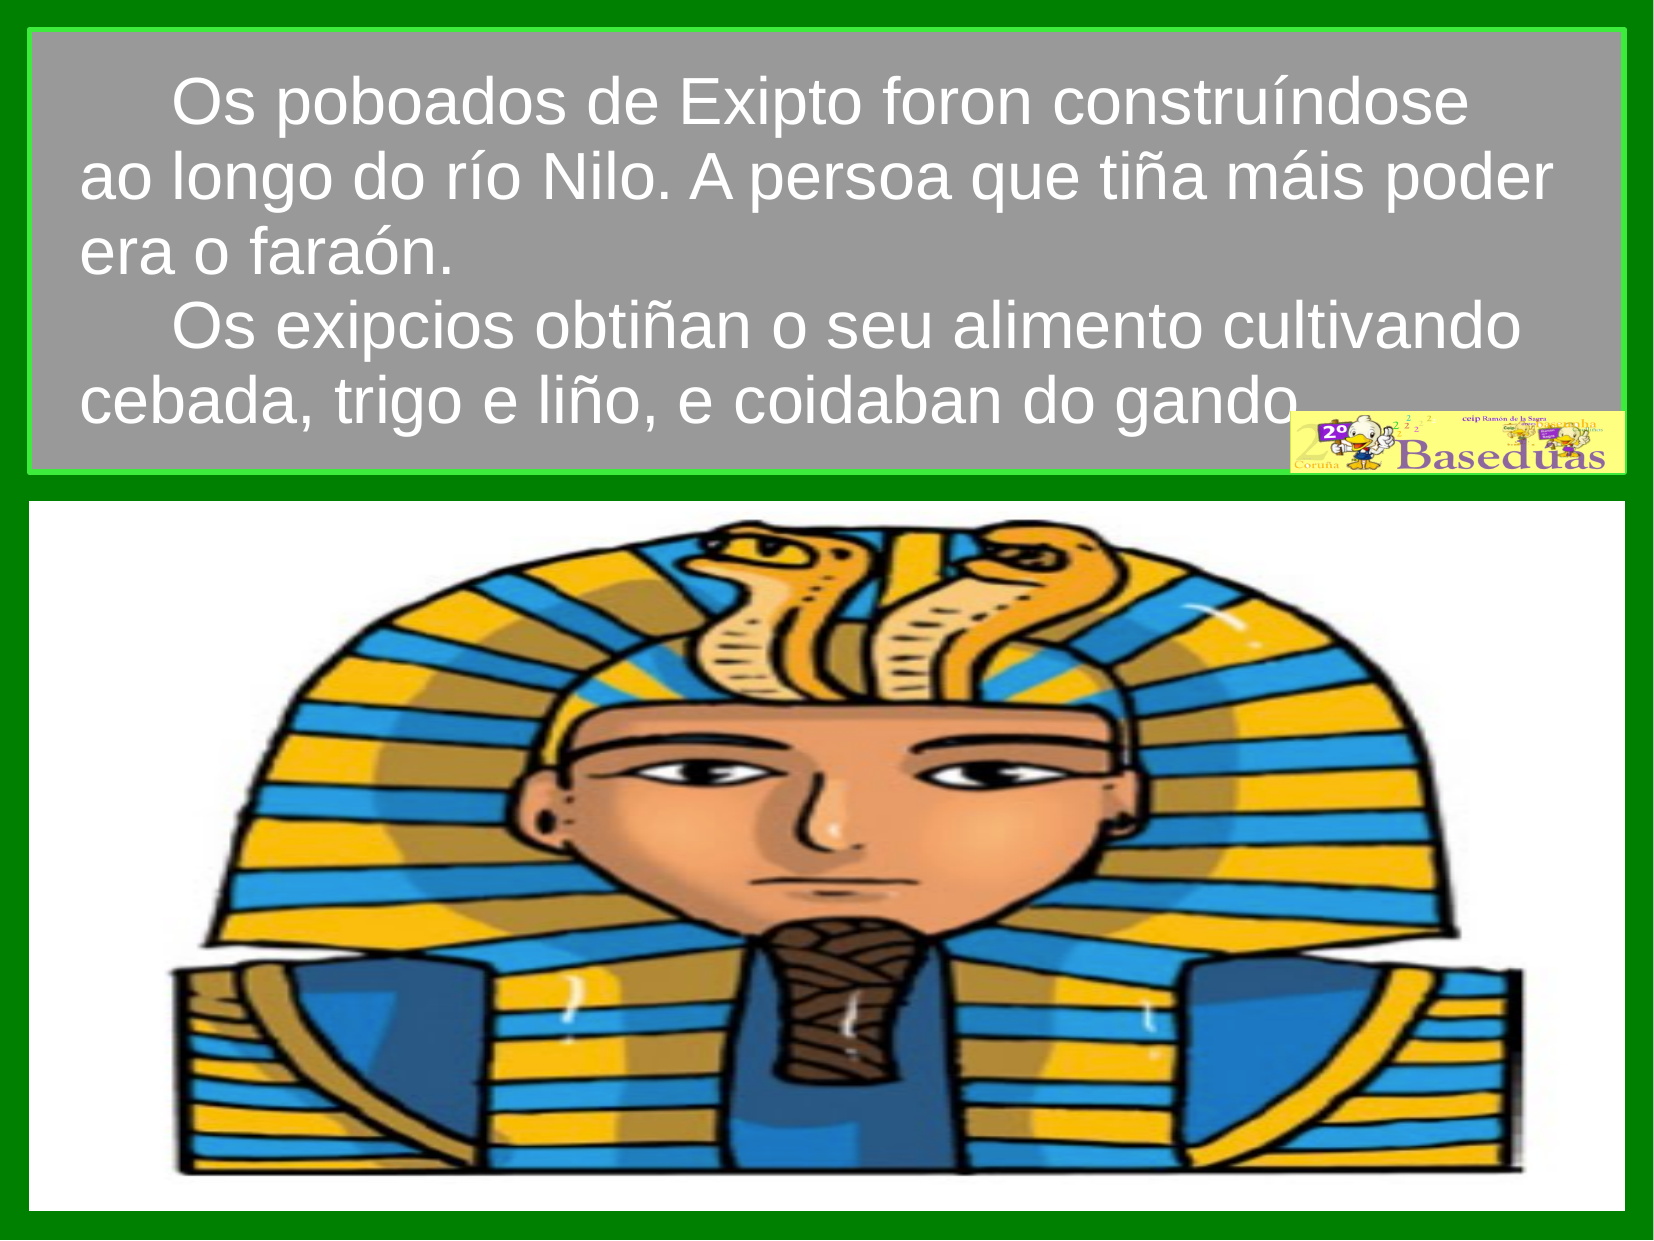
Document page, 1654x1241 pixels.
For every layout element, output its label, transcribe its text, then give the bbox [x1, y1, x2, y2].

picture [1290, 411, 1625, 473]
picture [29, 501, 1625, 1211]
text_box Os poboados de Exipto foron construíndose ao longo do río Nilo. A persoa que tiña máis poder era o faraón. Os exipcios obtiñan o seu alimento cultivando cebada, trigo e liño, e coidaban do gando. [29, 29, 1625, 473]
